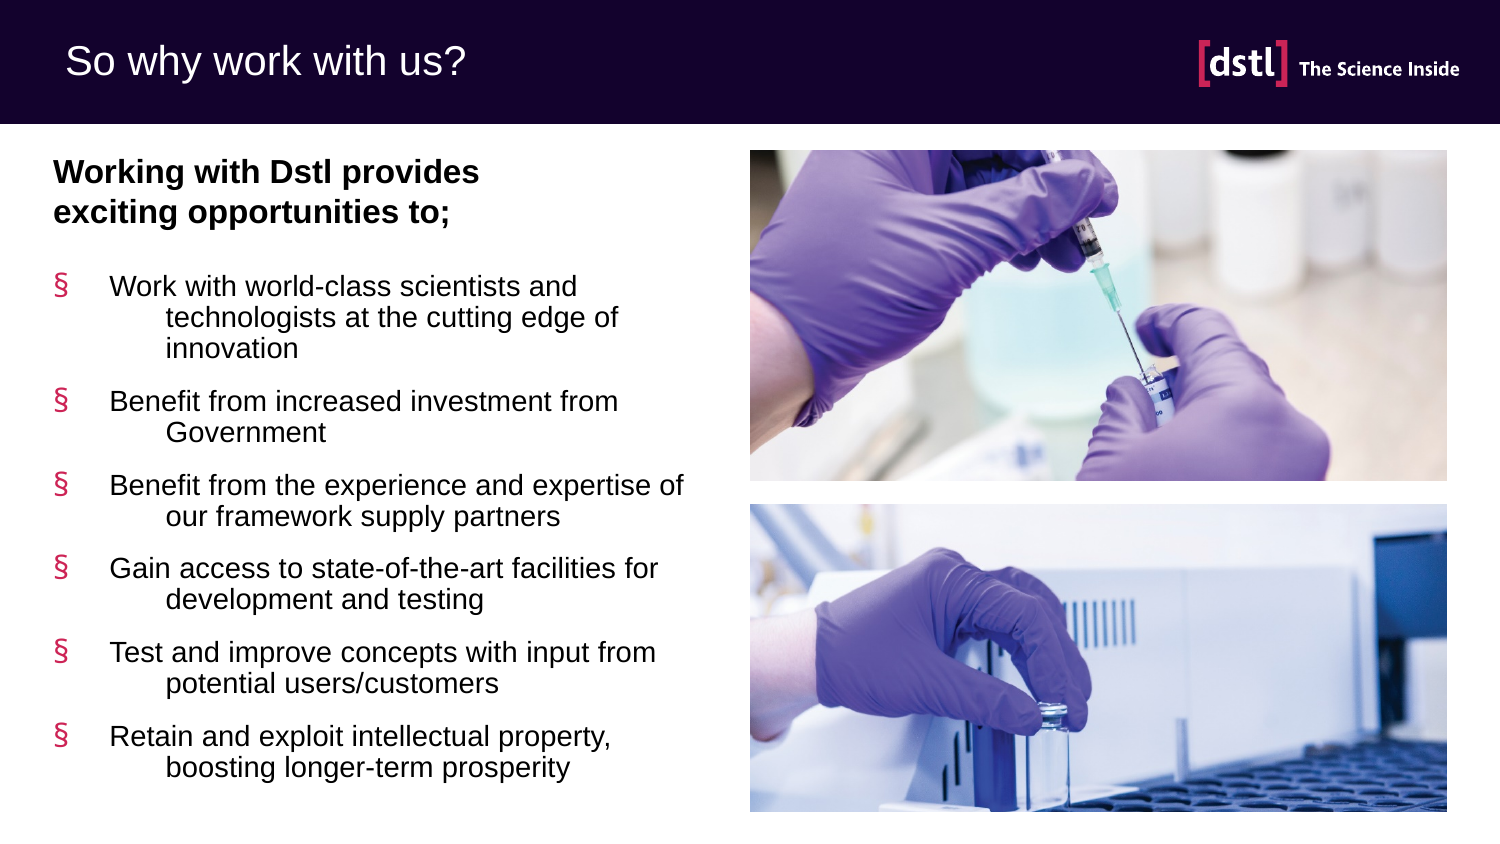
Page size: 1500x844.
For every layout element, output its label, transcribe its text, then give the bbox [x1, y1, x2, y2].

picture [750, 150, 1447, 481]
picture [750, 504, 1447, 812]
title So why work with us? [5, 8, 1129, 115]
text_box Working with Dstl provides exciting opportunities to; [53, 150, 562, 231]
text_box Work with world-class scientists and technologists at the cutting edge of innovation Benefit from increased investment from Government Benefit from the experience and expertise of our framework supply partners Gain access to state-of-the-art facilities for development and testing Test and improve concepts with input from potential users/customers Retain and exploit intellectual property, boosting longer-term prosperity [53, 271, 726, 758]
